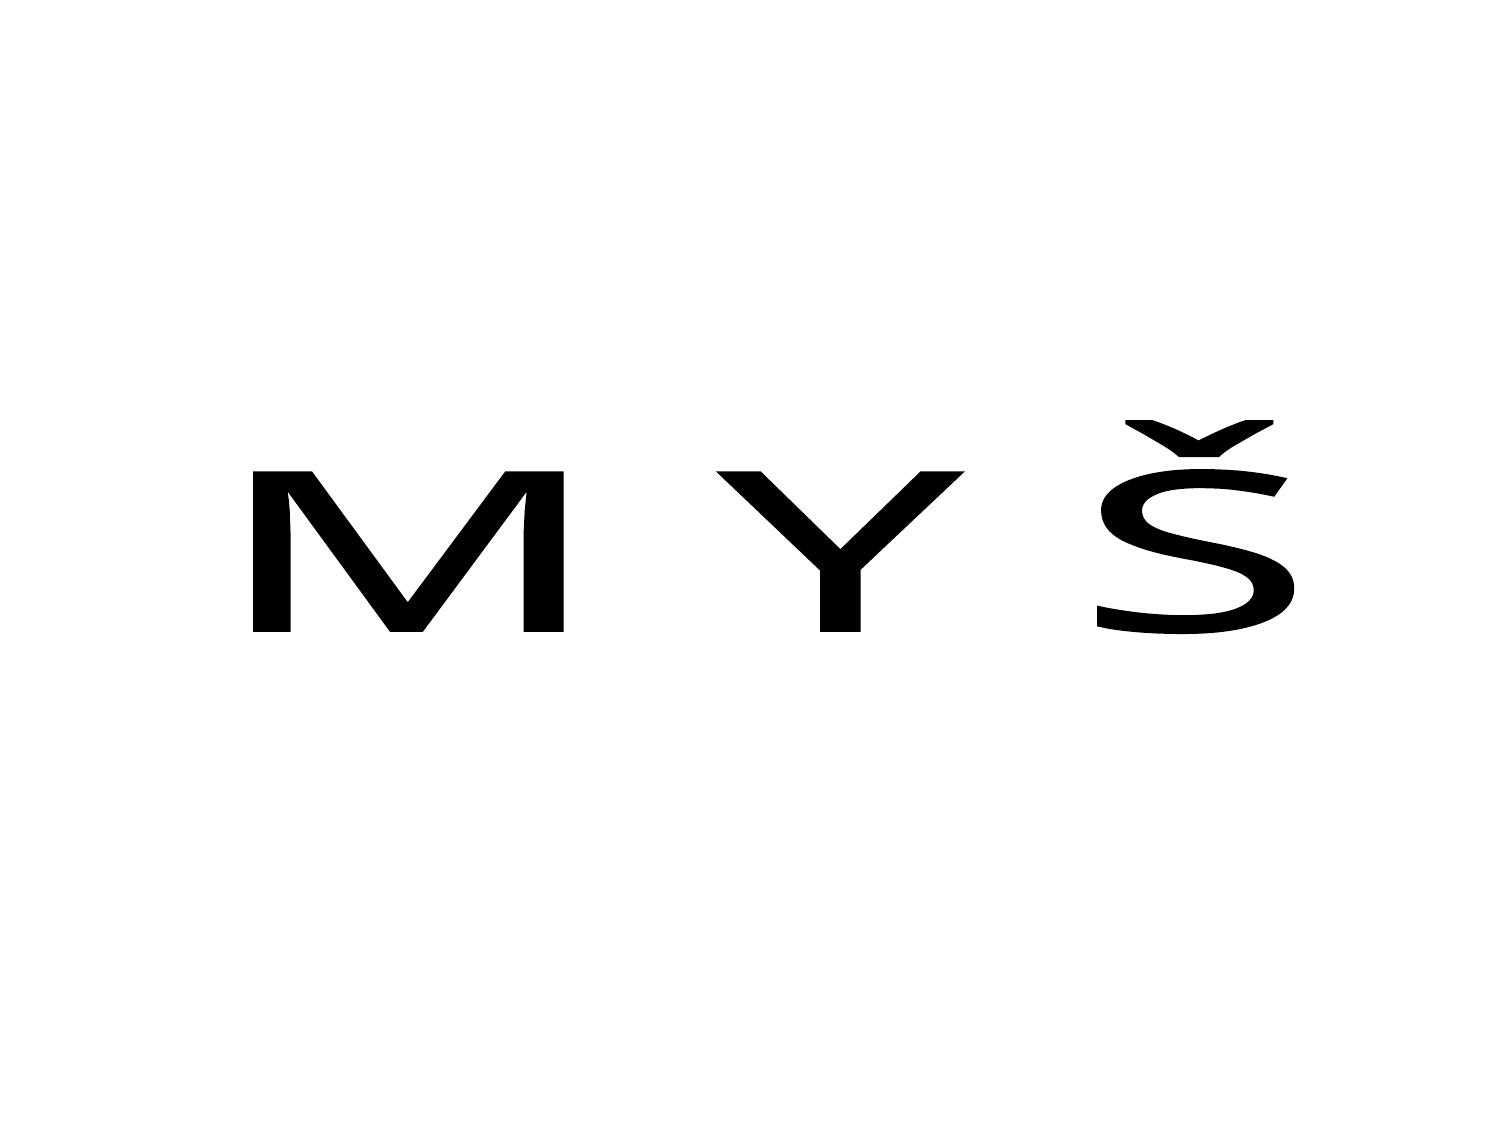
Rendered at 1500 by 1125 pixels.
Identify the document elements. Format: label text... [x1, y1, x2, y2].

text_box M Y Š [1126, 420, 1273, 457]
text_box M Y Š [1097, 469, 1294, 634]
text_box M Y Š [253, 472, 563, 632]
text_box M Y Š [717, 472, 964, 632]
